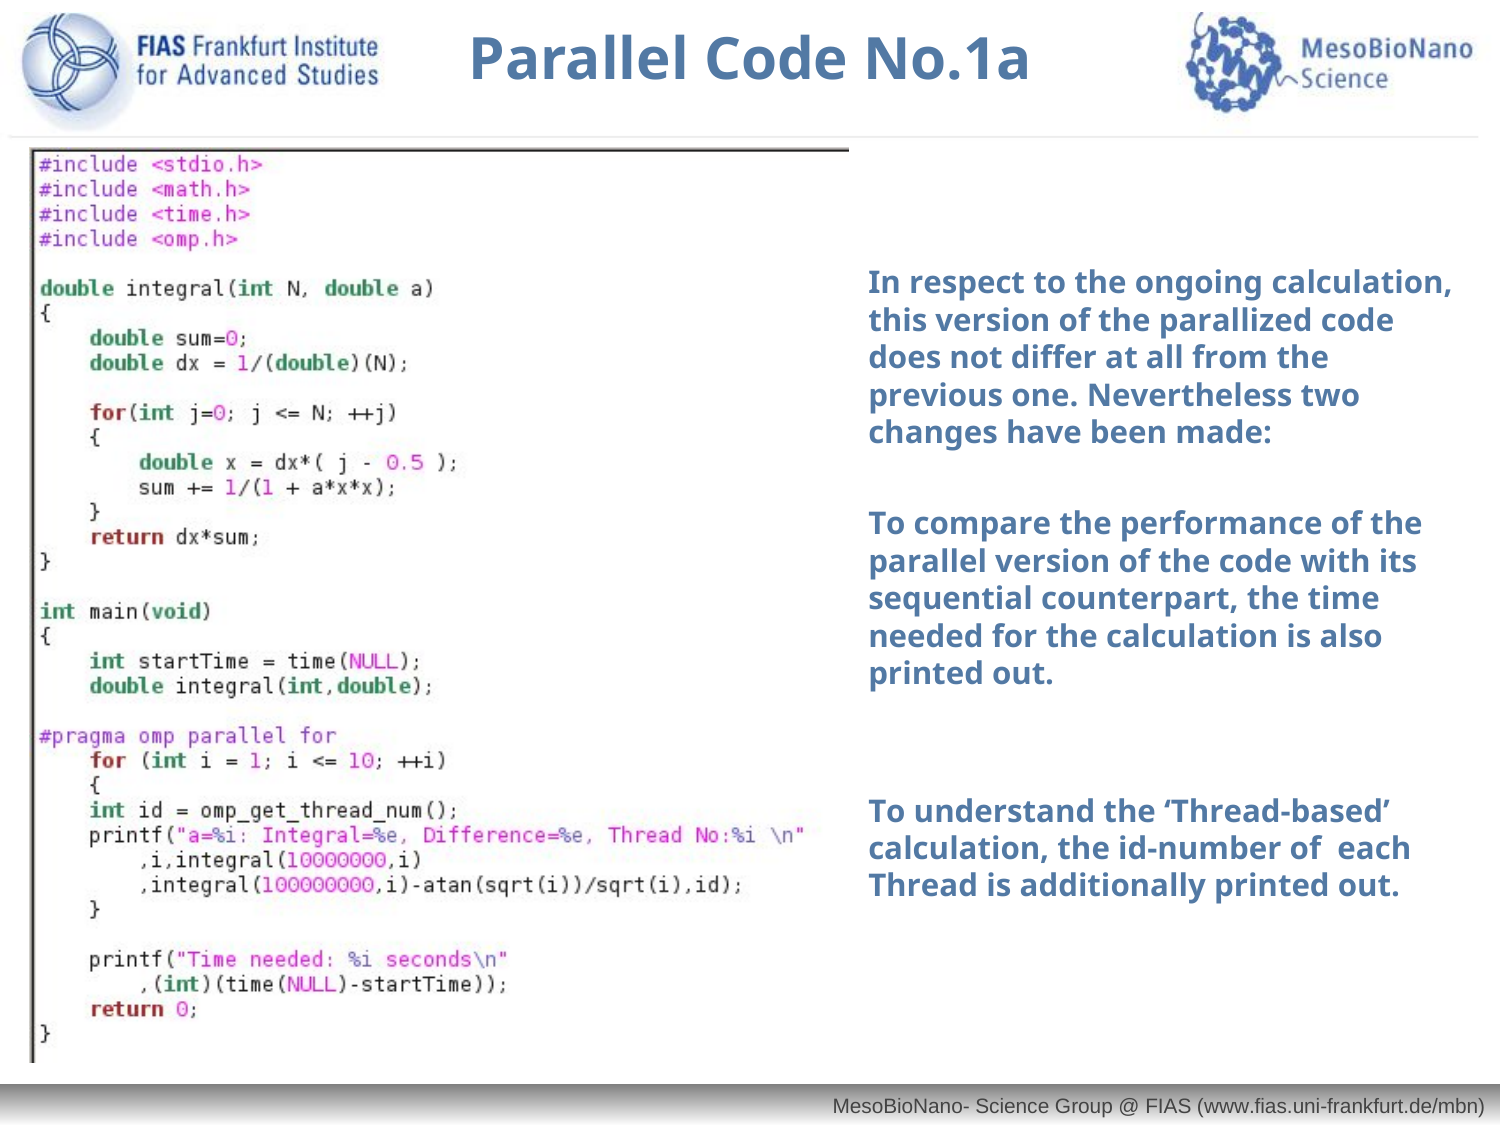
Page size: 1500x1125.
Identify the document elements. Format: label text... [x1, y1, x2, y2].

title Parallel Code No.1a [0, 0, 1499, 142]
text_box In respect to the ongoing calculation, this version of the parallized code does not differ at all from the previous one. Nevertheless two changes have been made: To compare the performance of the parallel version of the code with its sequential counterpart, the time needed for the calculation is also printed out. To understand the ‘Thread-based’ calculation, the id-number of each Thread is additionally printed out. [853, 163, 1474, 986]
picture [29, 147, 849, 1063]
